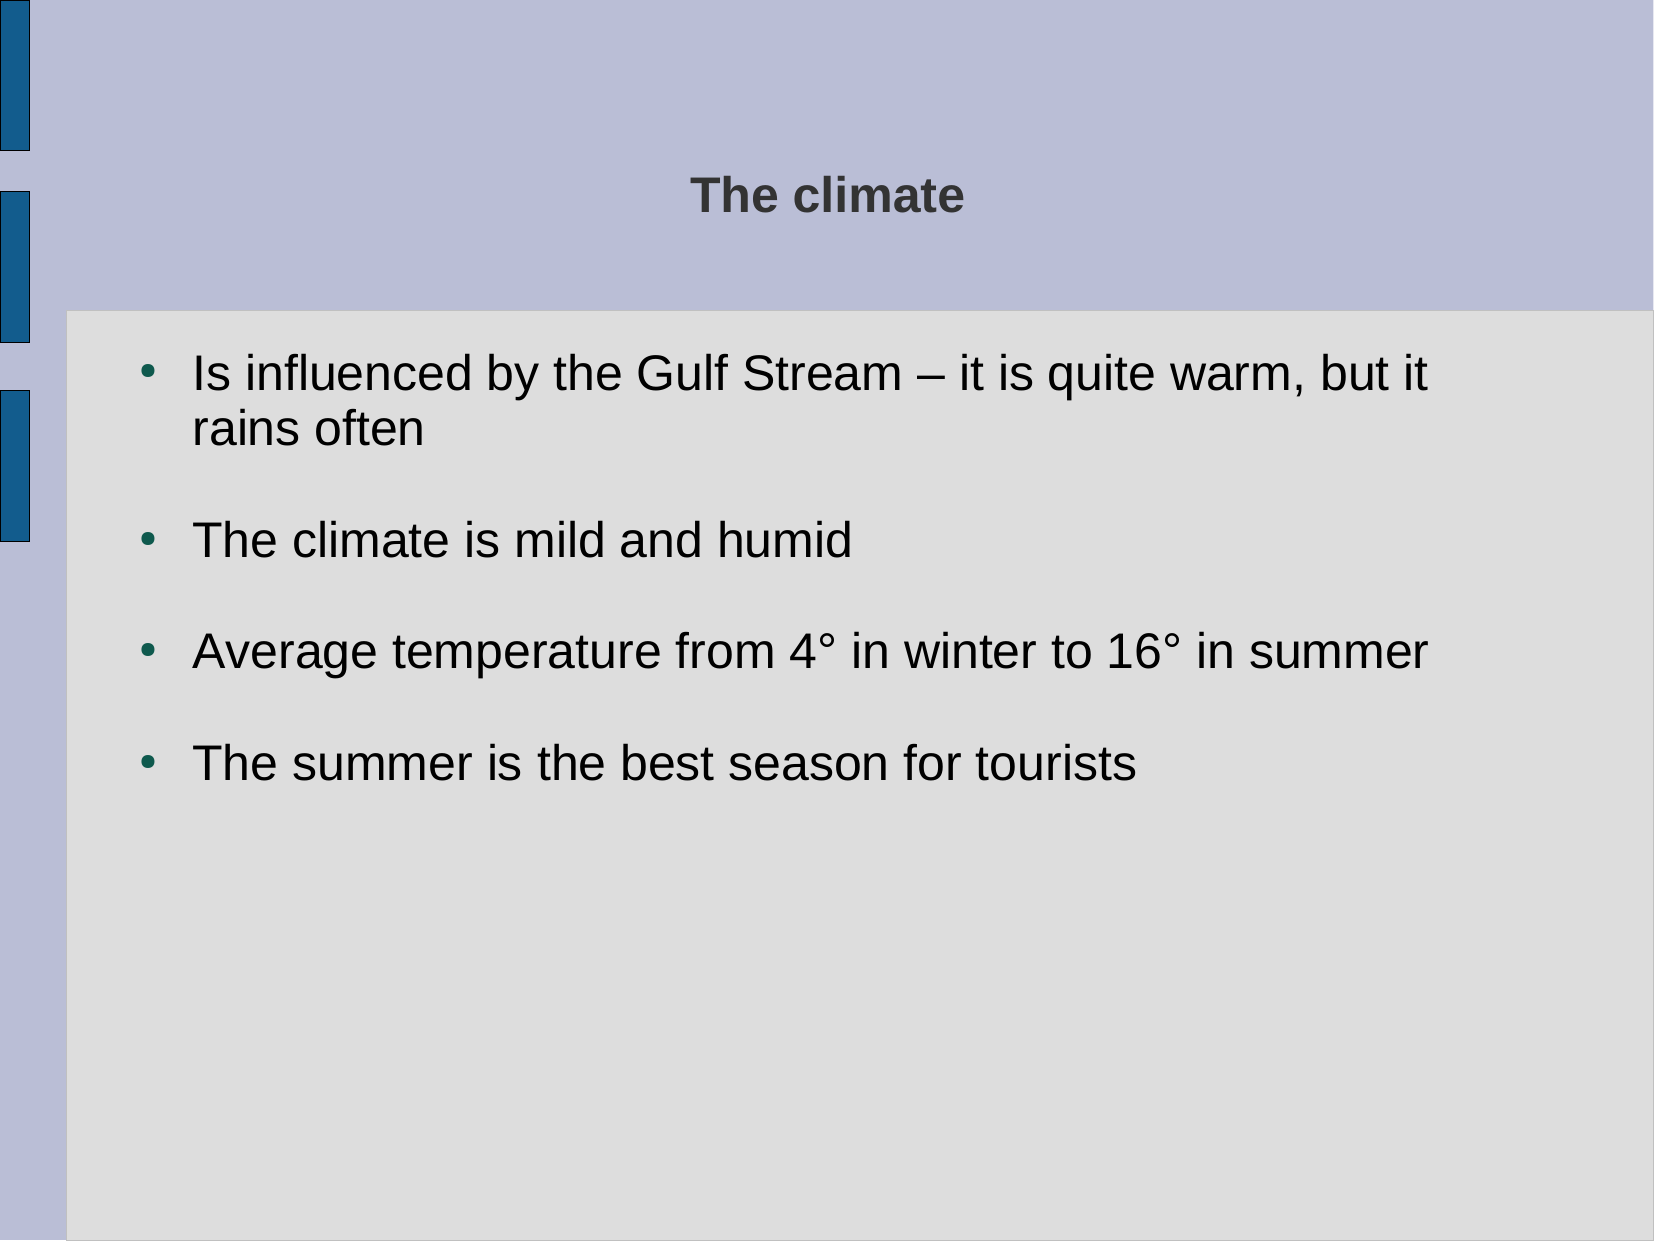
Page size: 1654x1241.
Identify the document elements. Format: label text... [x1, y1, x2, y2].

title The climate [121, 91, 1534, 299]
list Is influenced by the Gulf Stream – it is quite warm, but it rains often The climate is mild and humid Average temperature from 4° in winter to 16° in summer The summer is the best season for tourists [121, 344, 1534, 1127]
